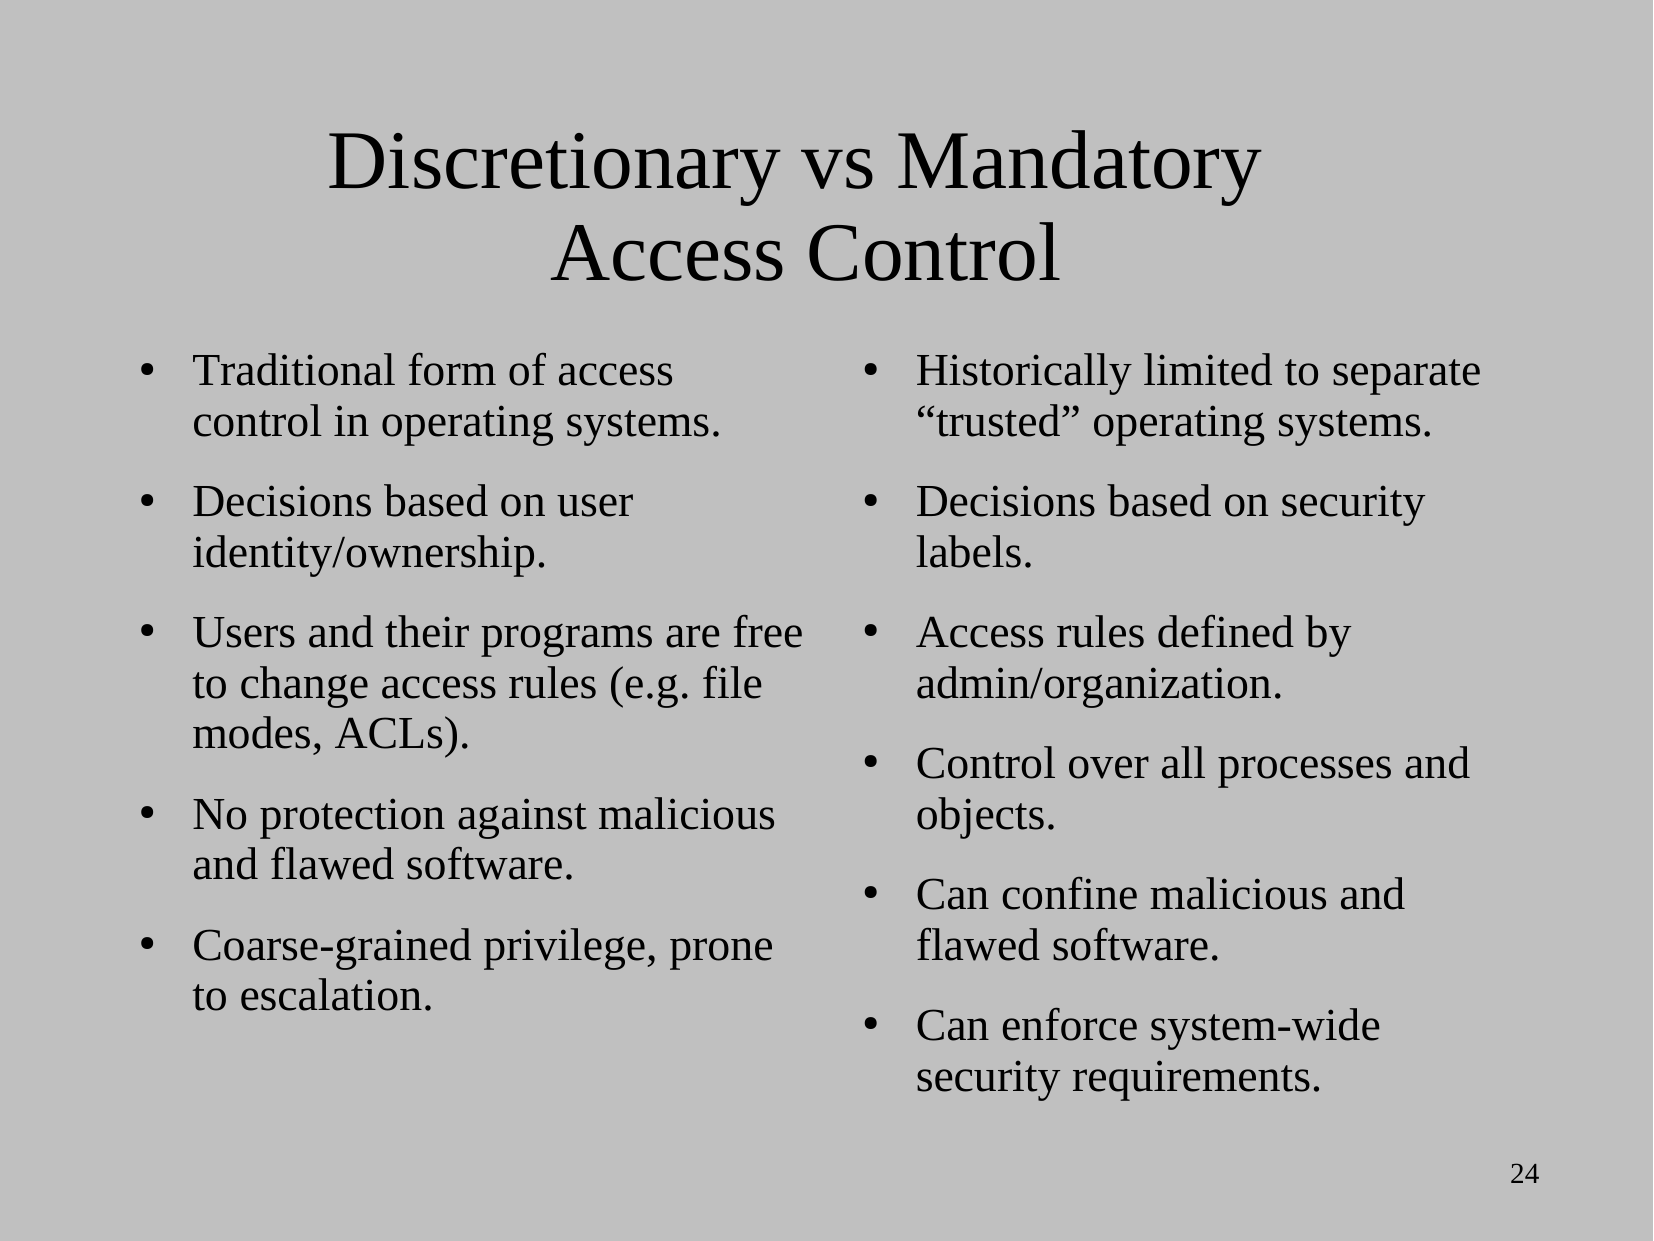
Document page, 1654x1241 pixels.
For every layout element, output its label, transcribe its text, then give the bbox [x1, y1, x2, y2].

list Traditional form of access control in operating systems. Decisions based on user identity/ownership. Users and their programs are free to change access rules (e.g. file modes, ACLs). No protection against malicious and flawed software. Coarse-grained privilege, prone to escalation. [121, 344, 811, 1164]
title Discretionary vs Mandatory Access Control [312, 102, 1279, 310]
list Historically limited to separate “trusted” operating systems. Decisions based on security labels. Access rules defined by admin/organization. Control over all processes and objects. Can confine malicious and flawed software. Can enforce system-wide security requirements. [844, 344, 1534, 1164]
